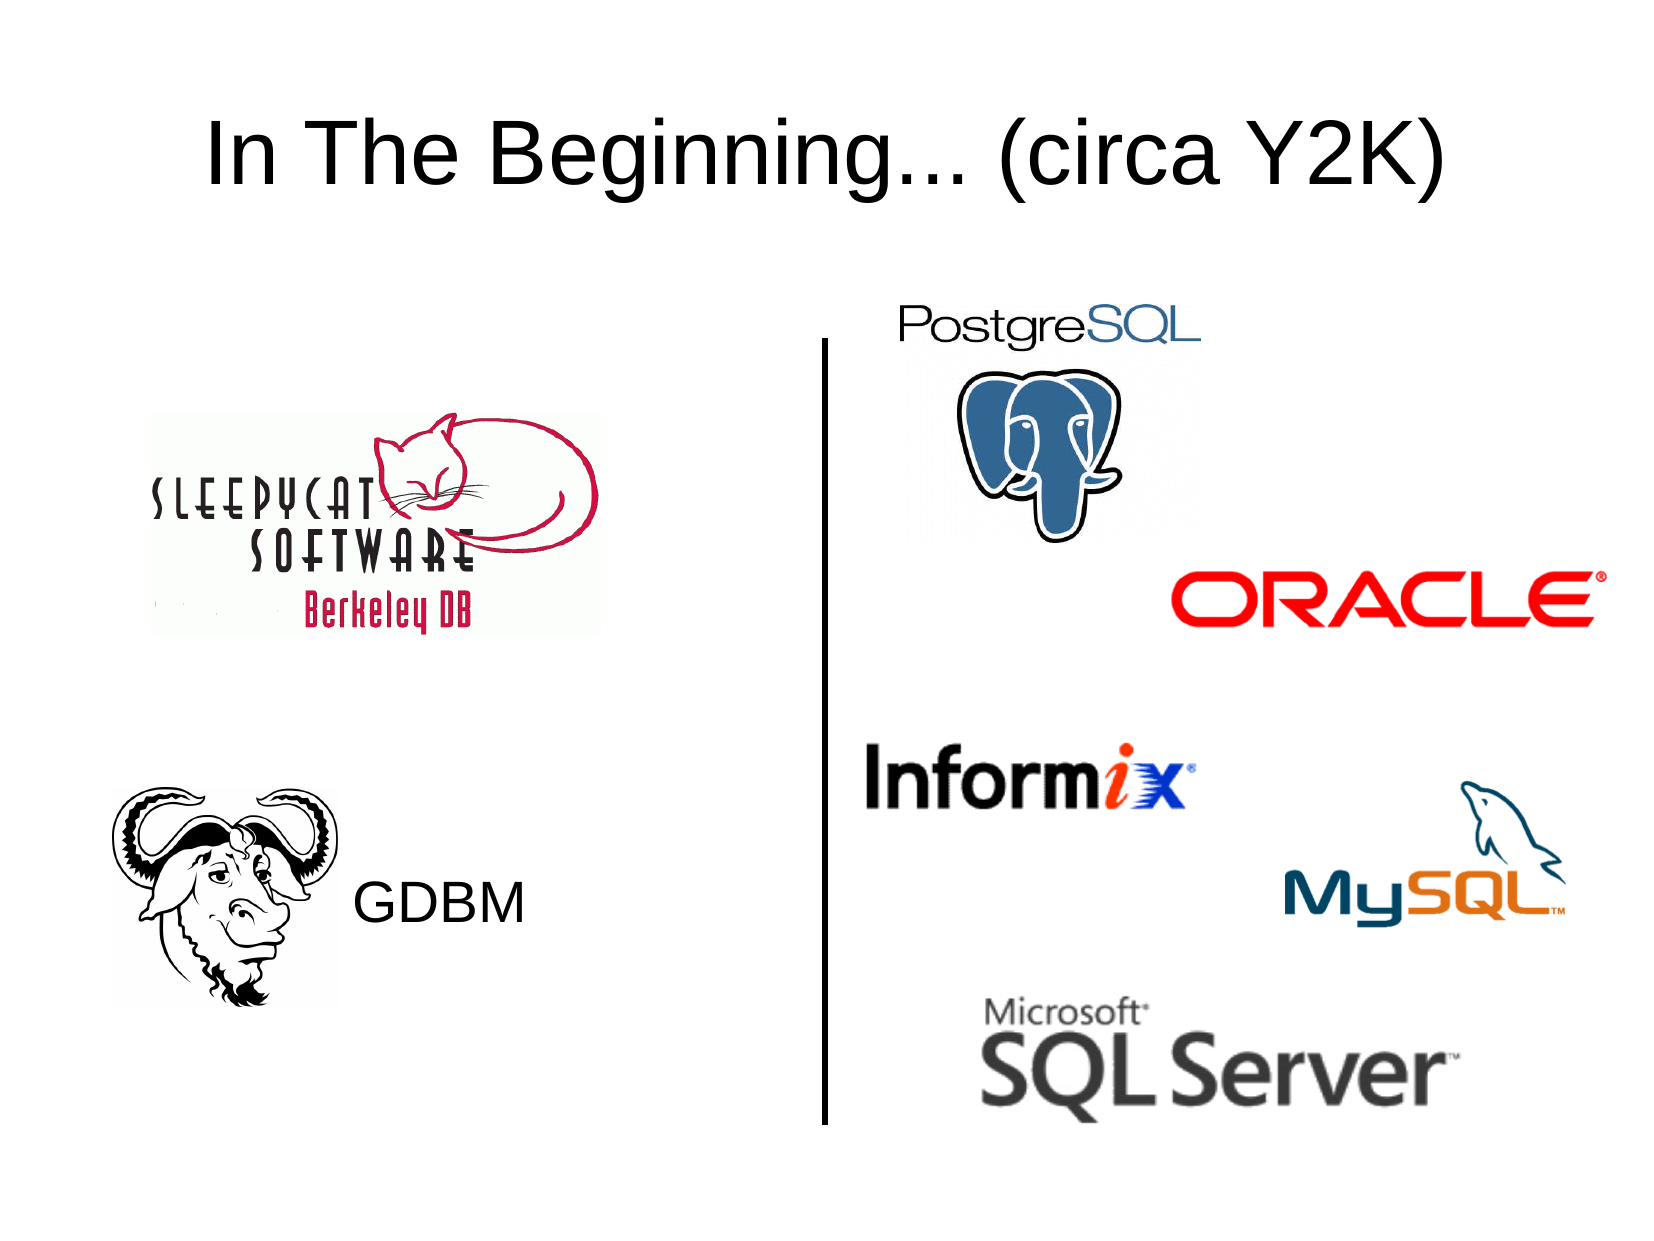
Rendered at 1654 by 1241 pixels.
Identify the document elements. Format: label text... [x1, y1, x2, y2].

picture [1162, 563, 1613, 638]
text_box GDBM [337, 862, 542, 945]
picture [900, 299, 1201, 544]
picture [1275, 770, 1576, 938]
picture [864, 737, 1201, 826]
picture [976, 993, 1463, 1126]
title In The Beginning... (circa Y2K) [82, 49, 1571, 257]
picture [150, 412, 601, 635]
picture [112, 787, 338, 1007]
